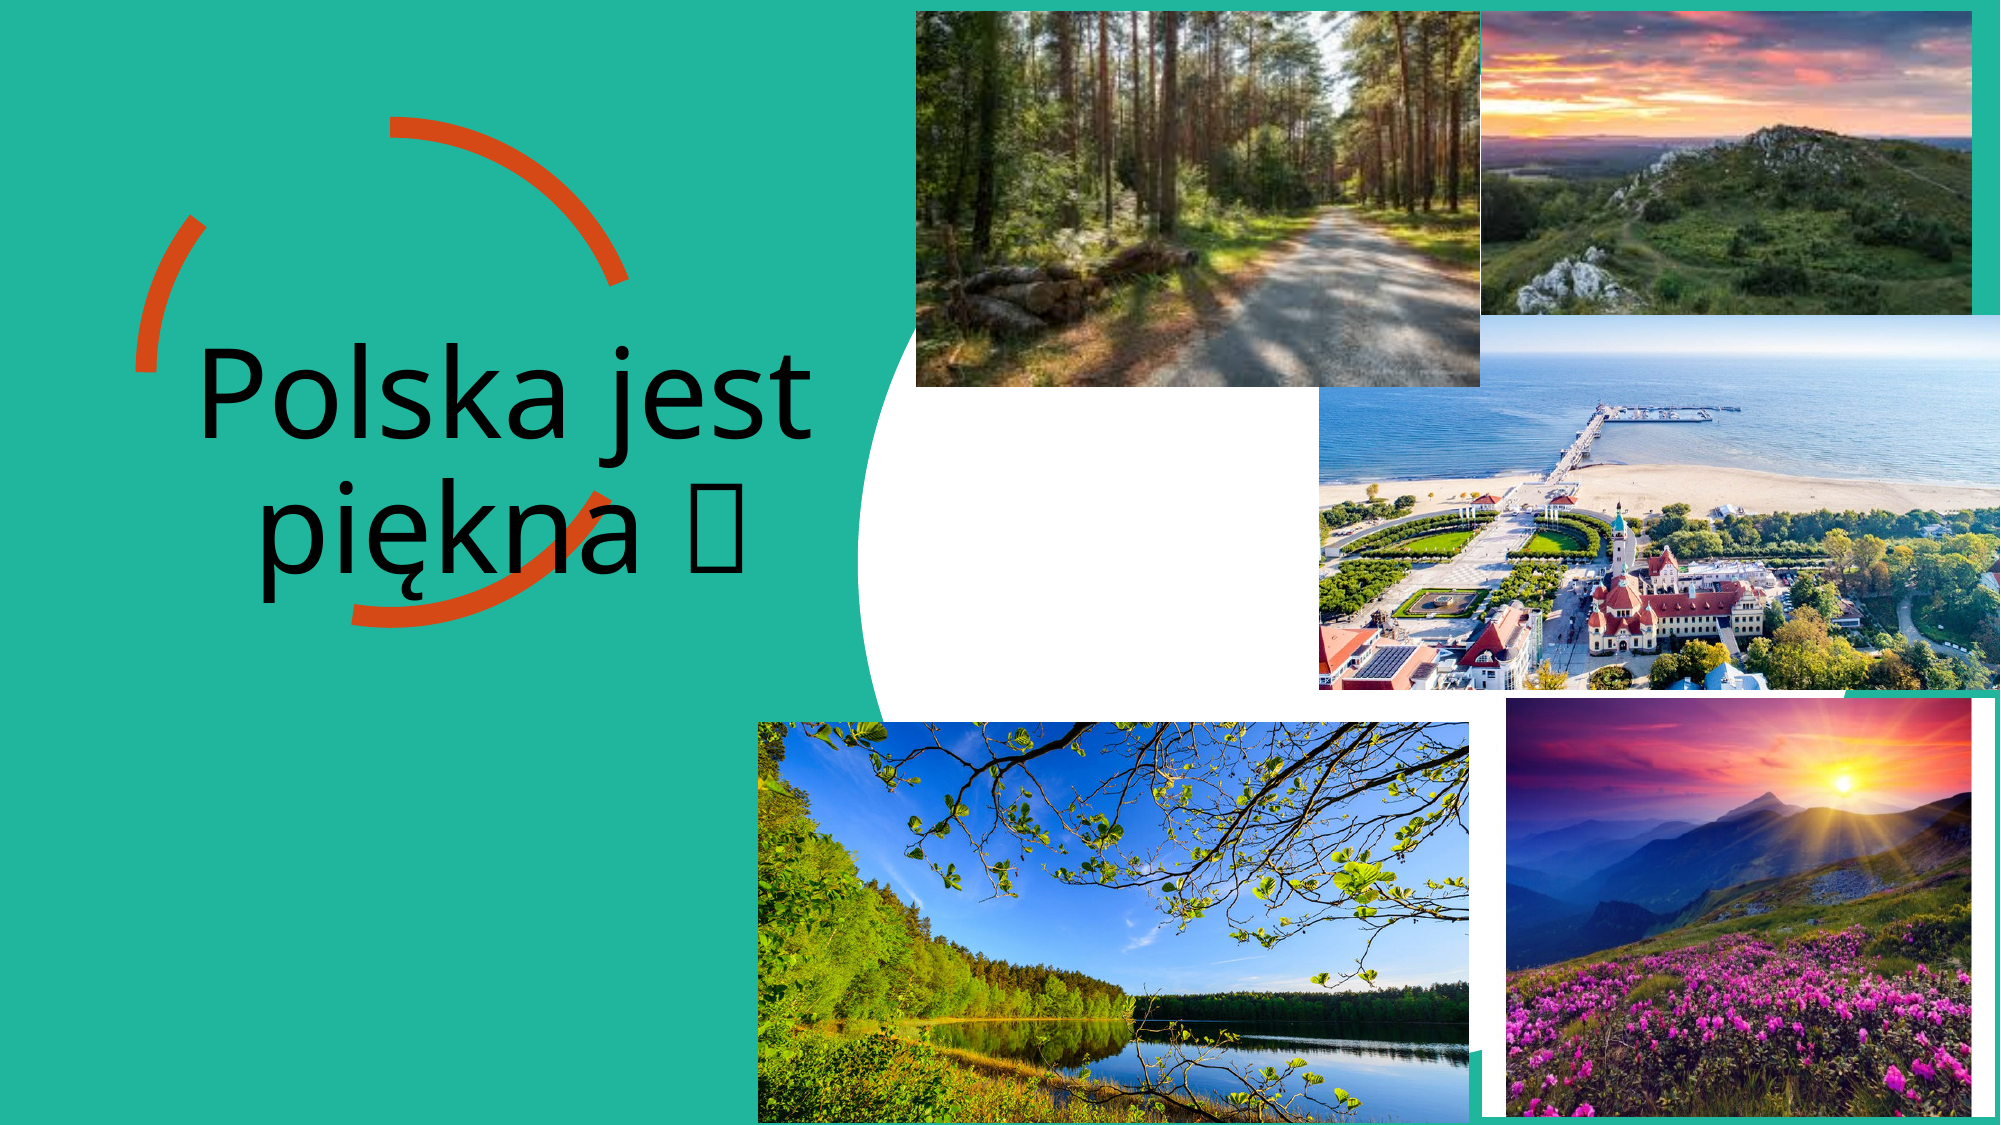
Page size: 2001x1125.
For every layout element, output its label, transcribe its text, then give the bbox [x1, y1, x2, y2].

title Polska jest piękna  [137, 106, 871, 609]
picture [1482, 698, 1995, 1117]
picture [758, 722, 1469, 1123]
text_box [0, 0, 2000, 1125]
picture [916, 11, 2000, 690]
